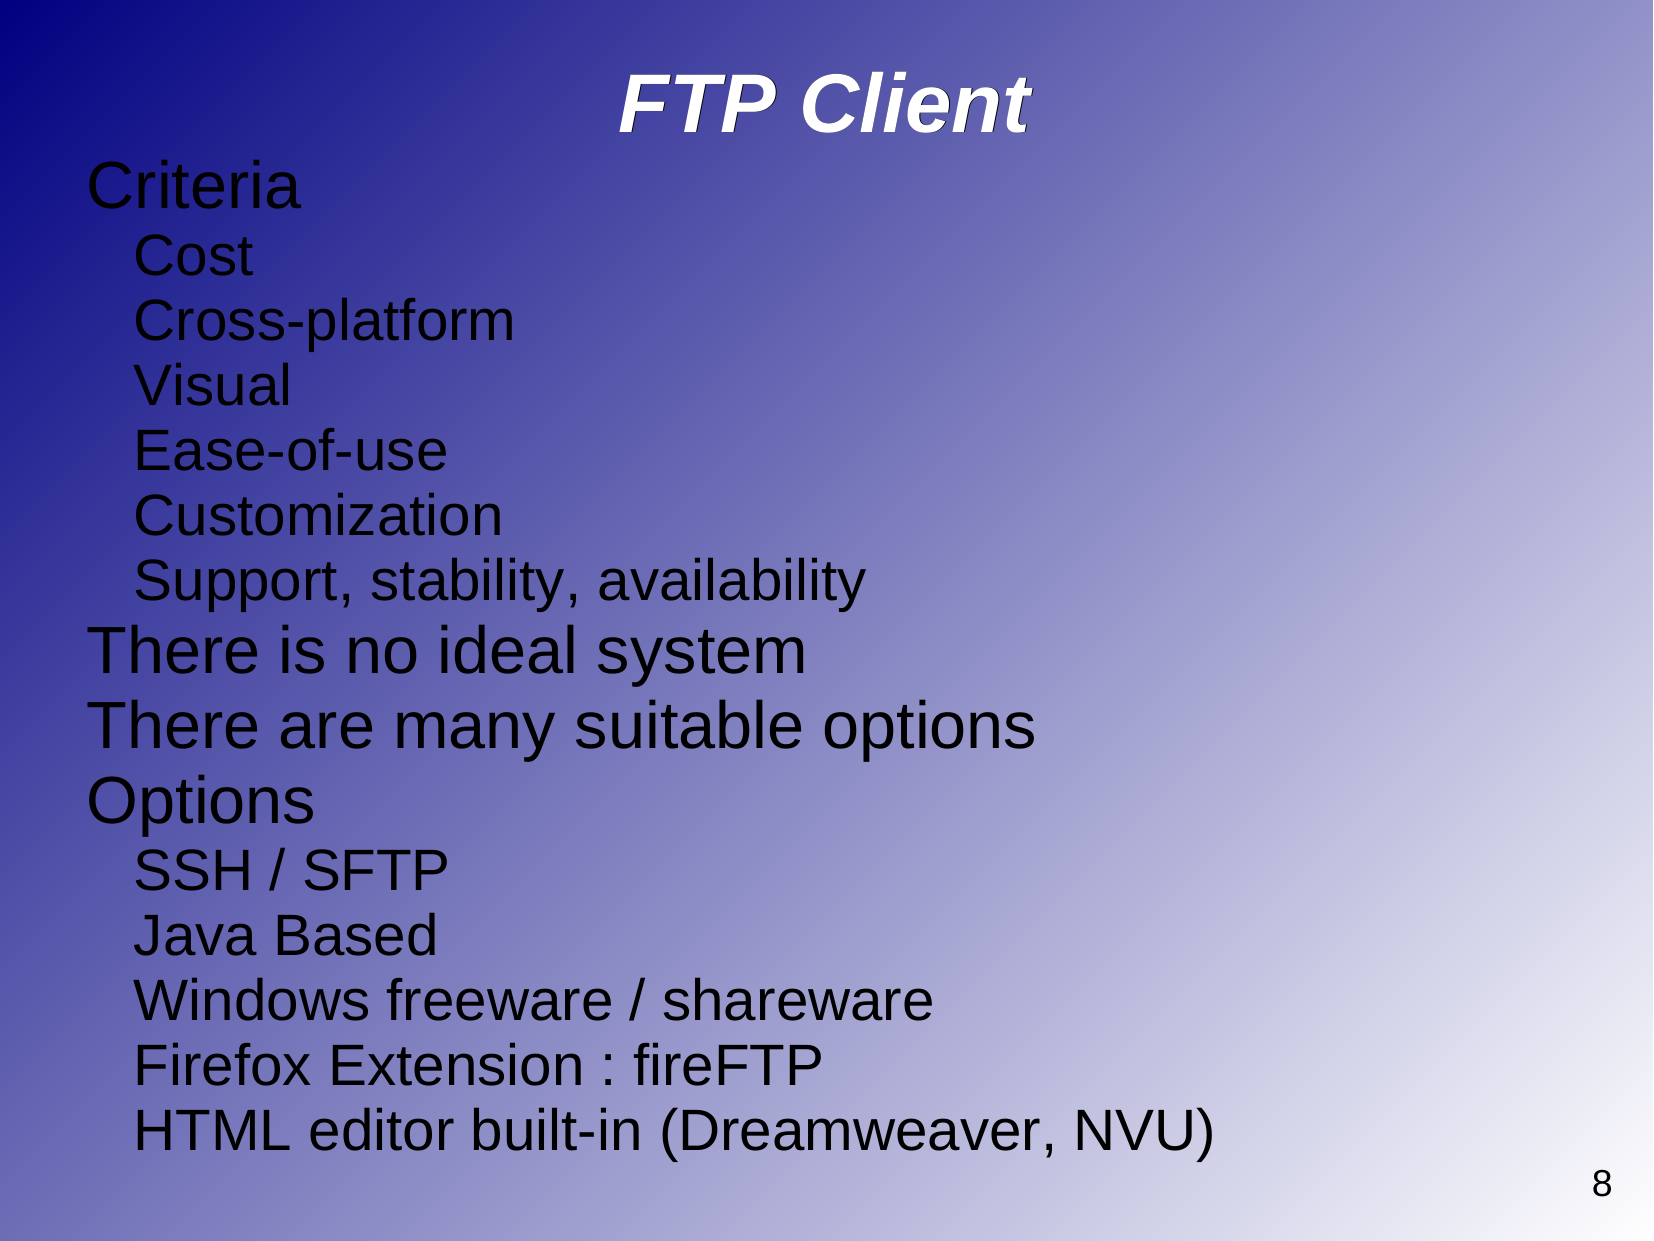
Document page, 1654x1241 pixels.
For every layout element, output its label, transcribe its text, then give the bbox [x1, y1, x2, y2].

title FTP Client [37, 19, 1612, 188]
list Criteria Cost Cross-platform Visual Ease-of-use Customization Support, stability, availability There is no ideal system There are many suitable options Options SSH / SFTP Java Based Windows freeware / shareware Firefox Extension : fireFTP HTML editor built-in (Dreamweaver, NVU) [74, 148, 1575, 1161]
